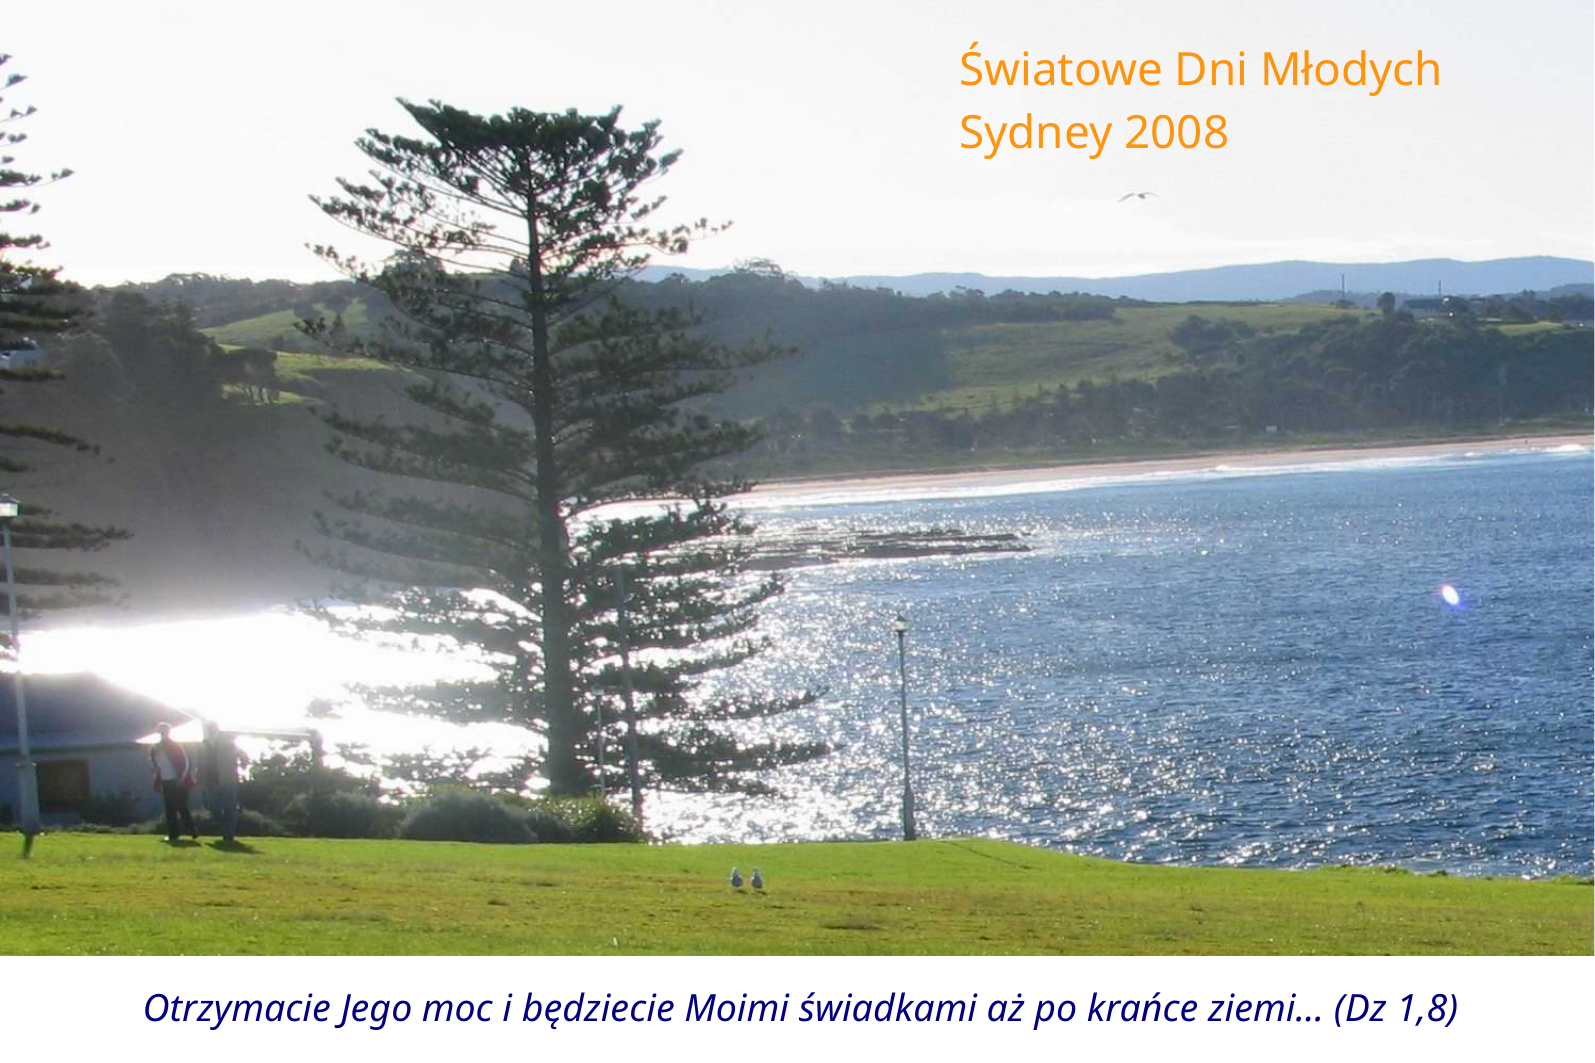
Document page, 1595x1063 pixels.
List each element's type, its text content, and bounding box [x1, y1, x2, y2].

text_box Otrzymacie Jego moc i będziecie Moimi świadkami aż po krańce ziemi... (Dz 1,8) [127, 974, 1529, 1037]
text_box Światowe Dni Młodych Sydney 2008 [944, 29, 1565, 174]
picture [0, 0, 1595, 956]
